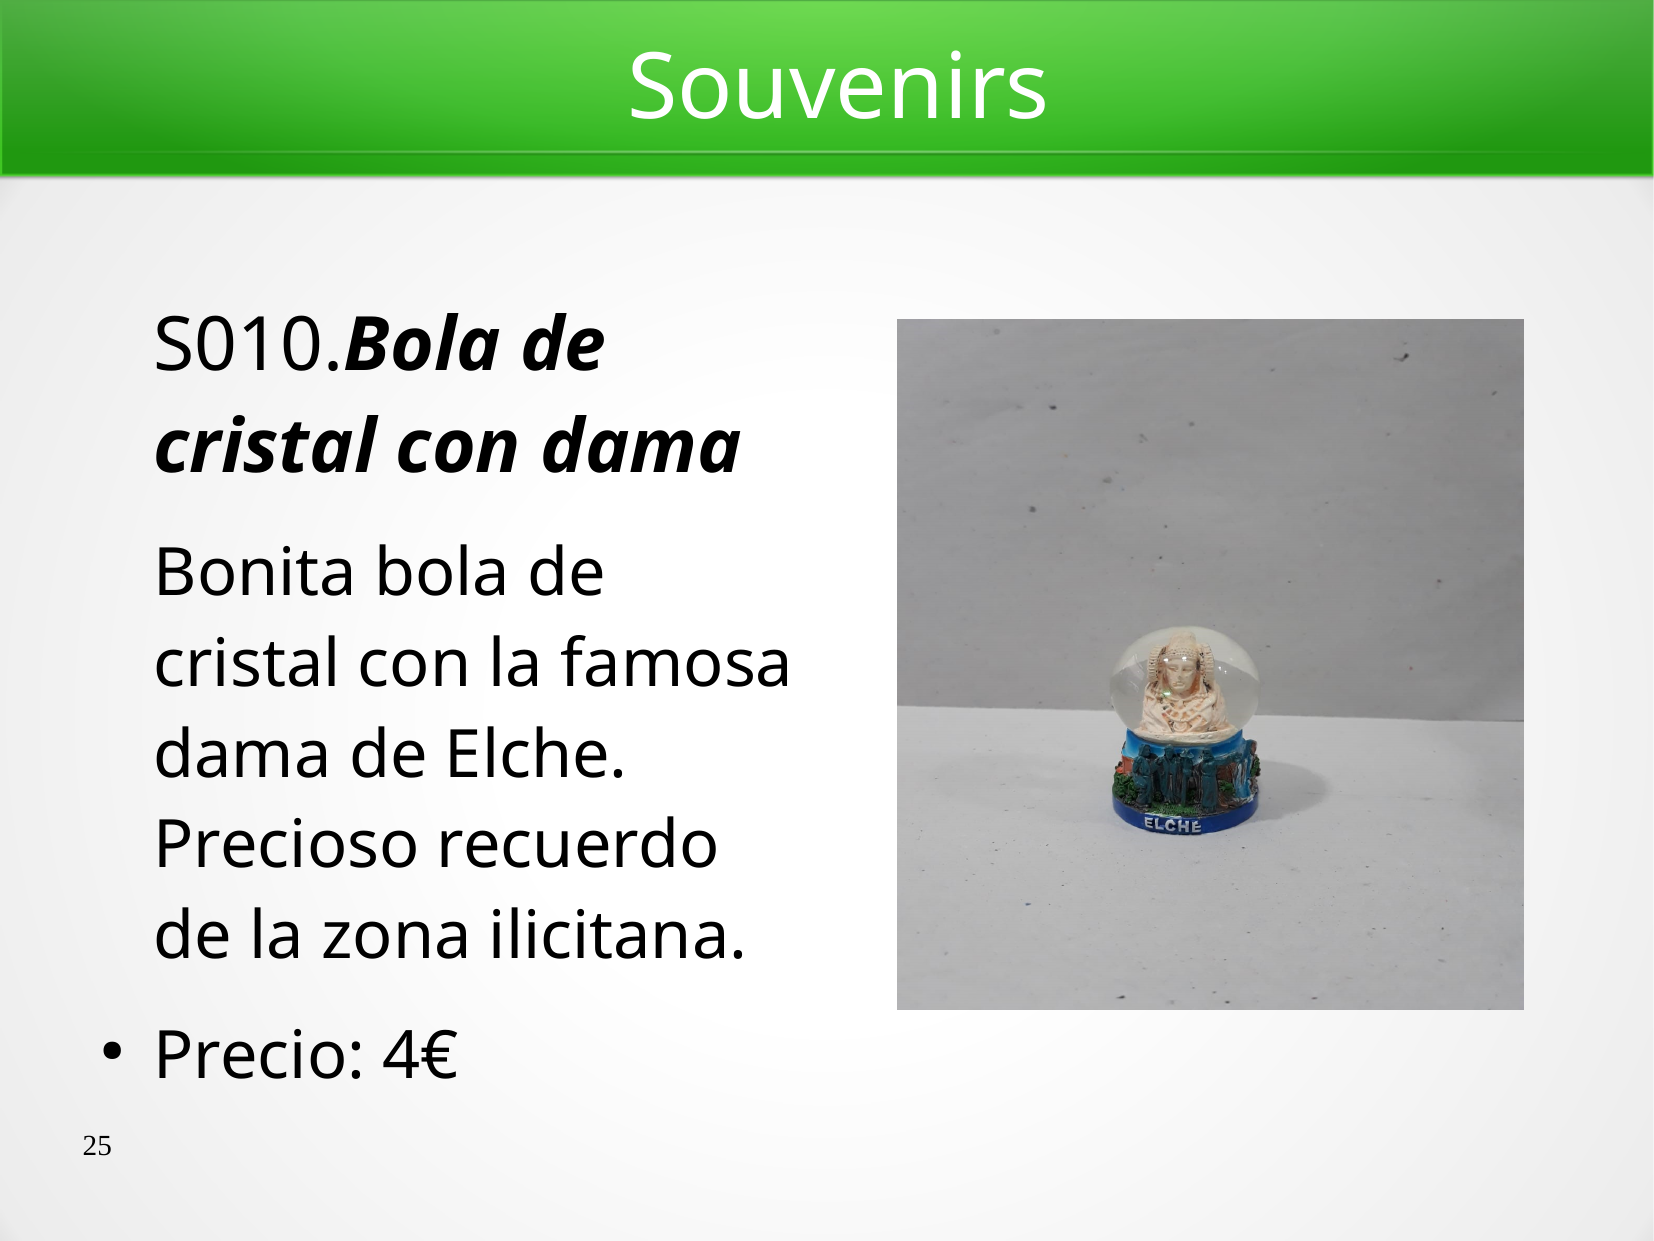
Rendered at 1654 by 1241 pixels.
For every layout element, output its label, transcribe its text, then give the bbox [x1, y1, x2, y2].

list S010.Bola de cristal con dama Bonita bola de cristal con la famosa dama de Elche. Precioso recuerdo de la zona ilicitana. Precio: 4€ [82, 290, 809, 1010]
title Souvenirs [82, 11, 1571, 154]
picture [0, 0, 1654, 1241]
